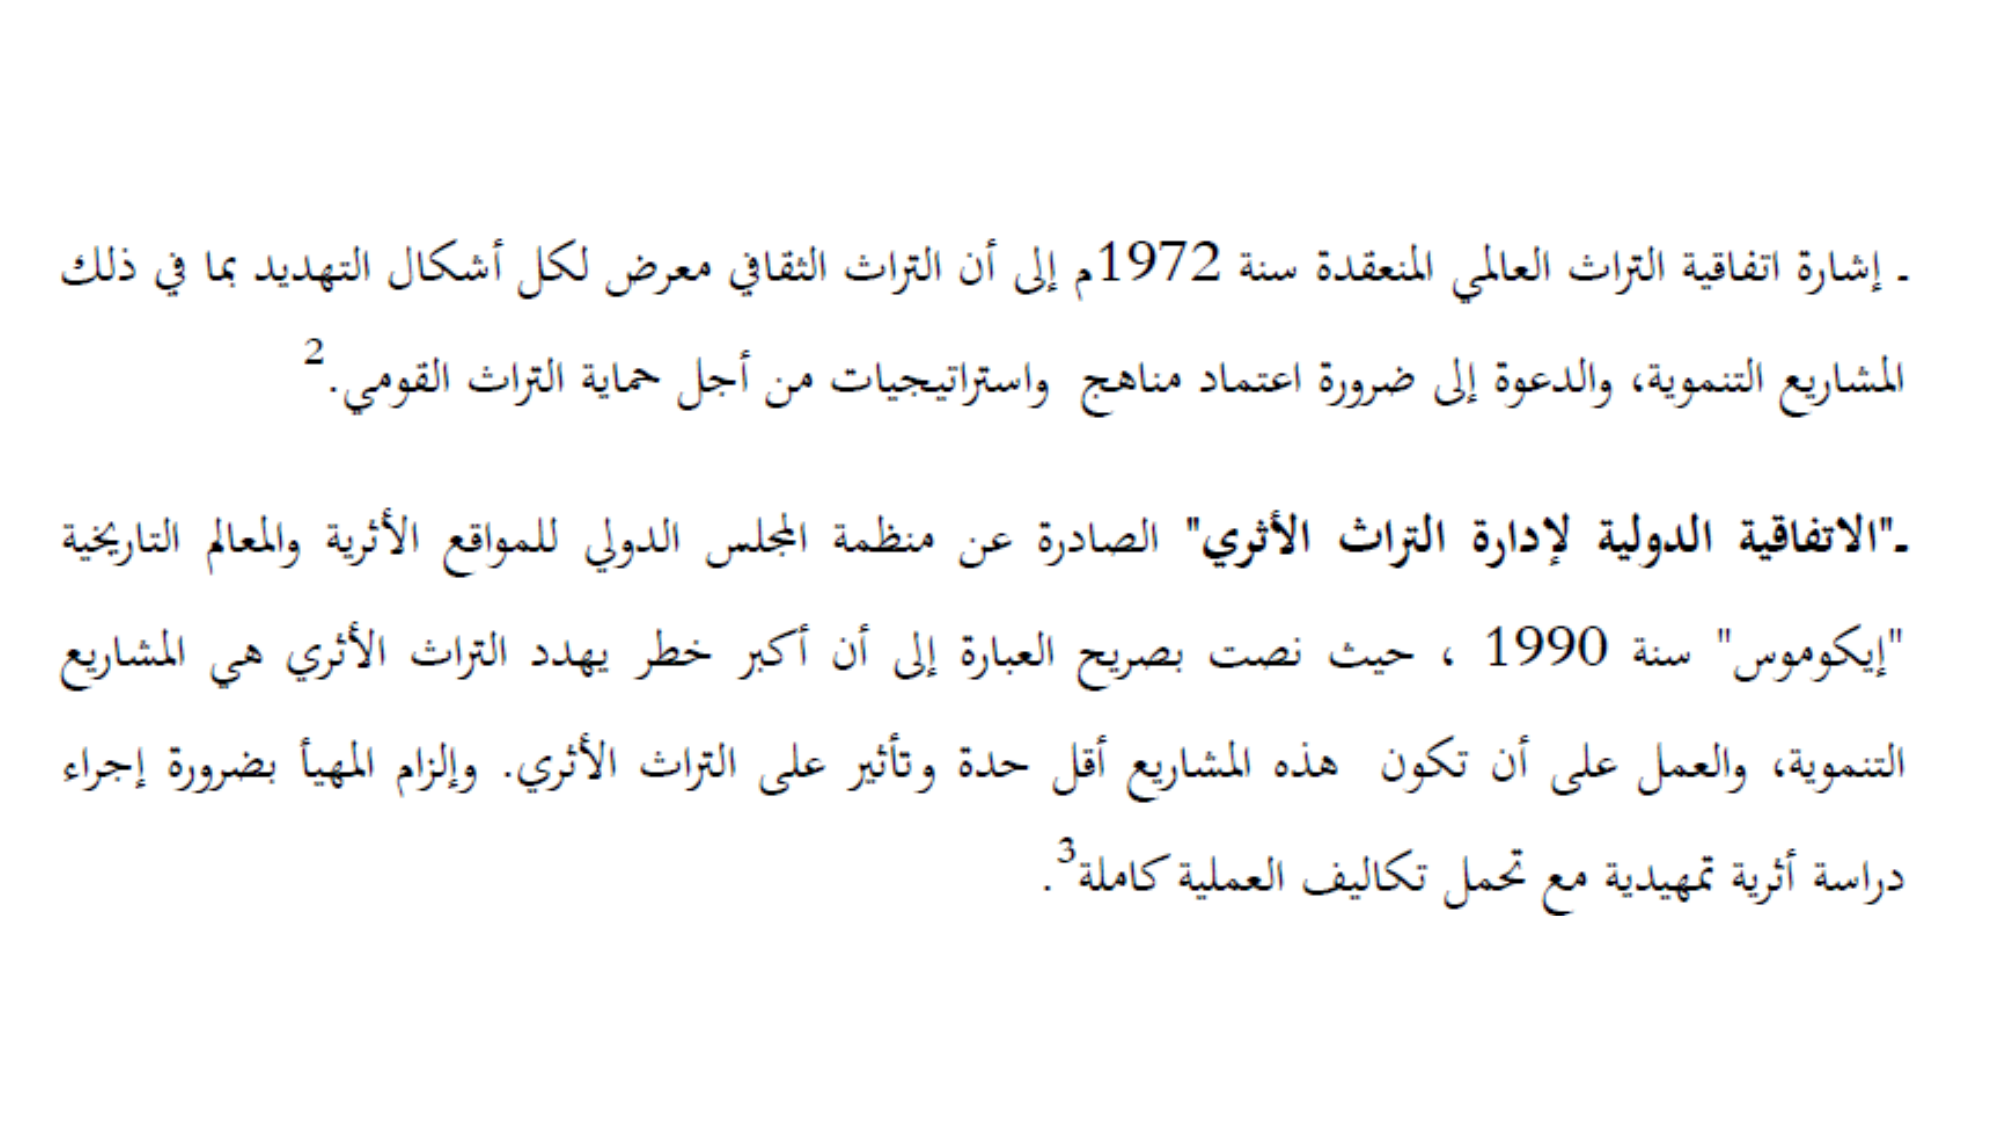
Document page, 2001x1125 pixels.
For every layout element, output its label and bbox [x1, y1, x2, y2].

picture [23, 193, 1935, 916]
